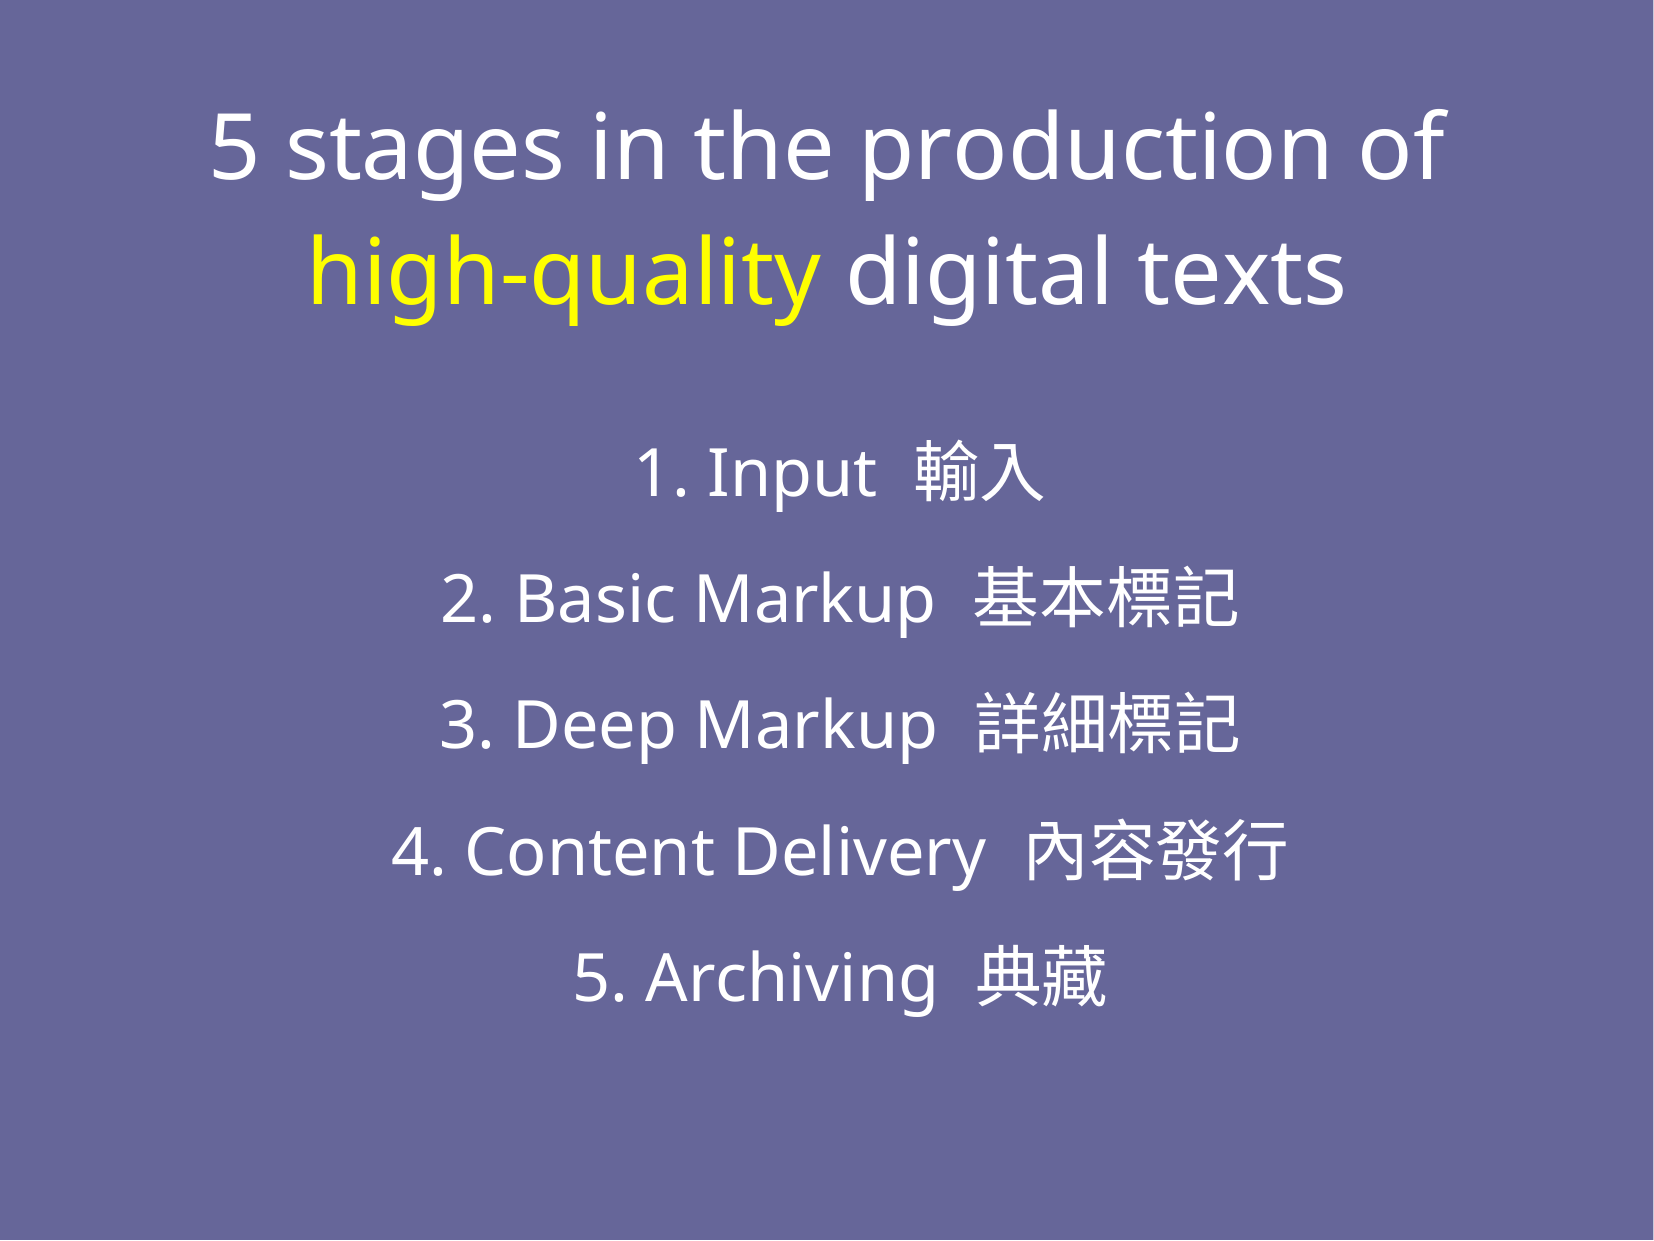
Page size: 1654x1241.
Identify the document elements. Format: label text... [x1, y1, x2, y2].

title 5 stages in the production of high-quality digital texts [121, 83, 1534, 330]
list 1. Input 輸入 2. Basic Markup 基本標記 3. Deep Markup 詳細標記 4. Content Delivery 內容發行 5. Archiving 典藏 [125, 418, 1538, 1201]
